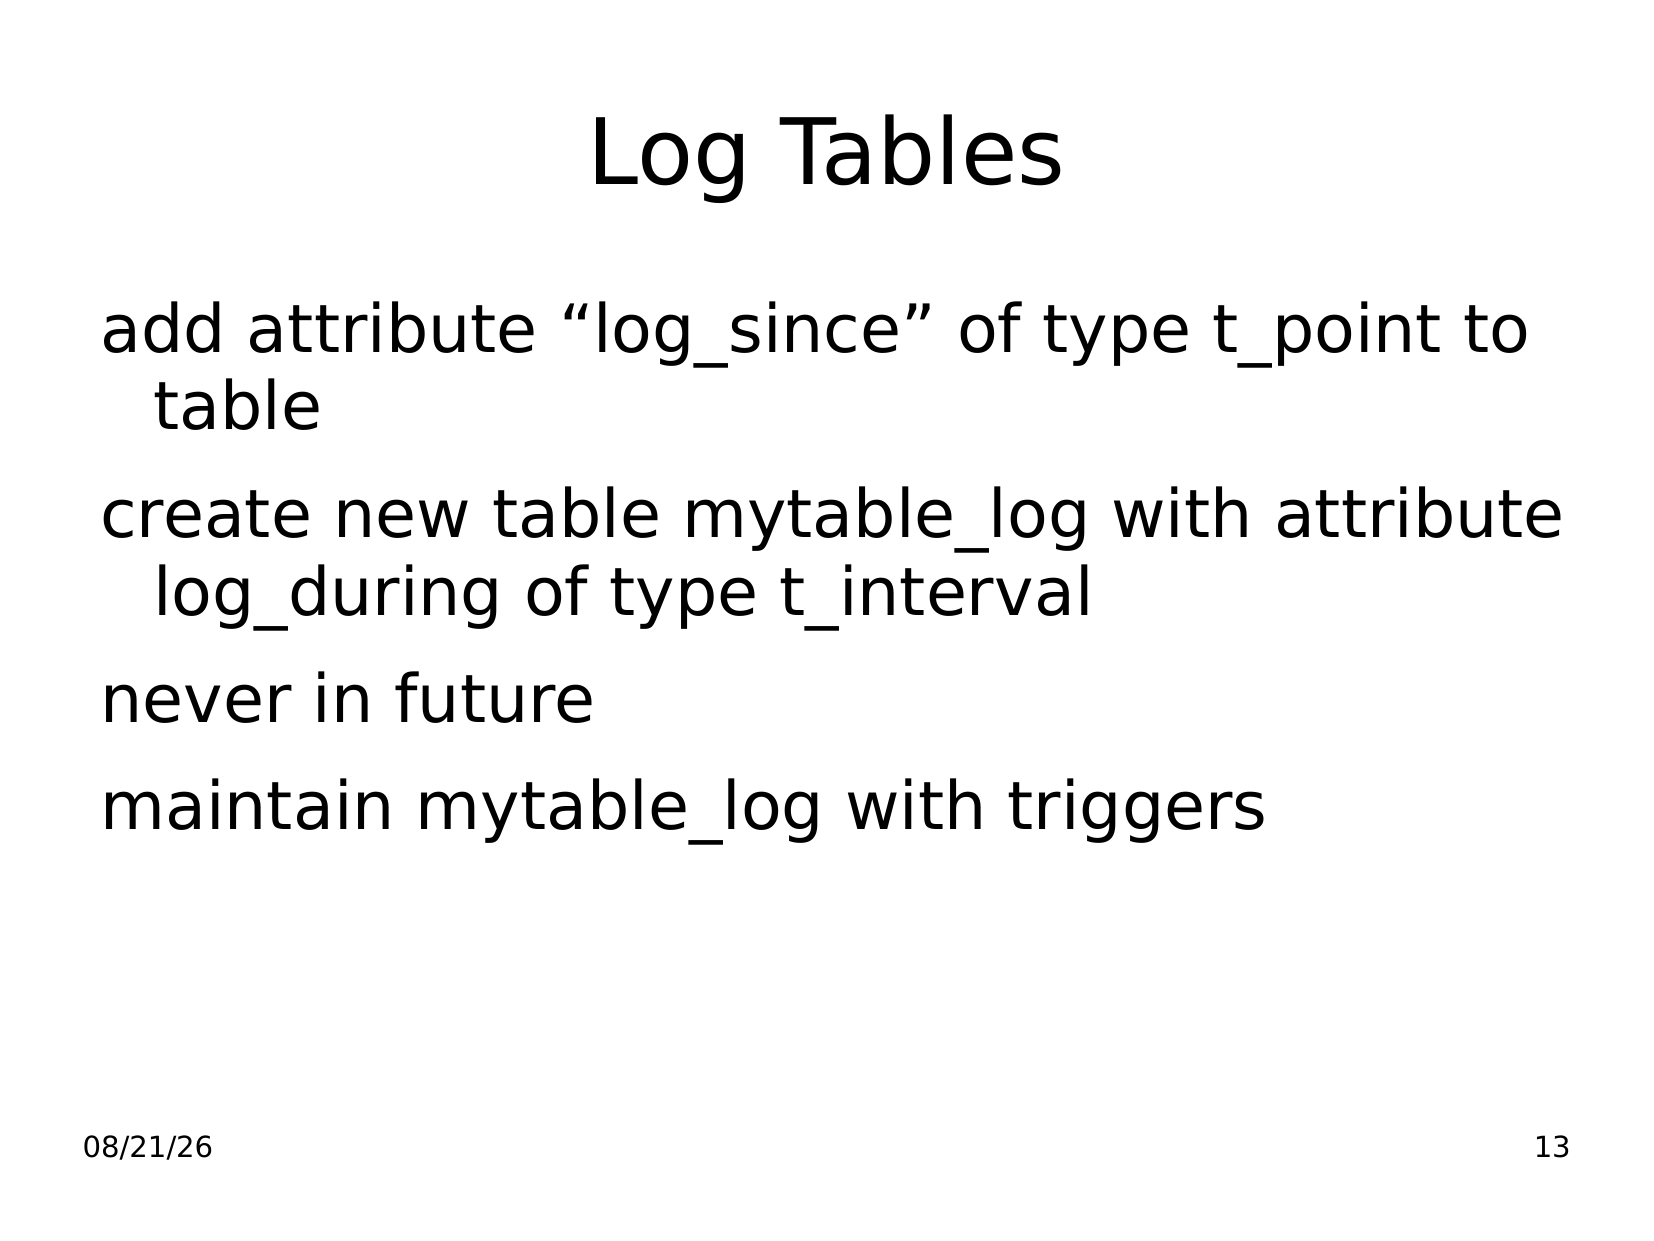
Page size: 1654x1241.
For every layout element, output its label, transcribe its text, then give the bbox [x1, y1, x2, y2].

list add attribute “log_since” of type t_point to table create new table mytable_log with attribute log_during of type t_interval never in future maintain mytable_log with triggers [82, 290, 1571, 1094]
title Log Tables [82, 56, 1571, 250]
